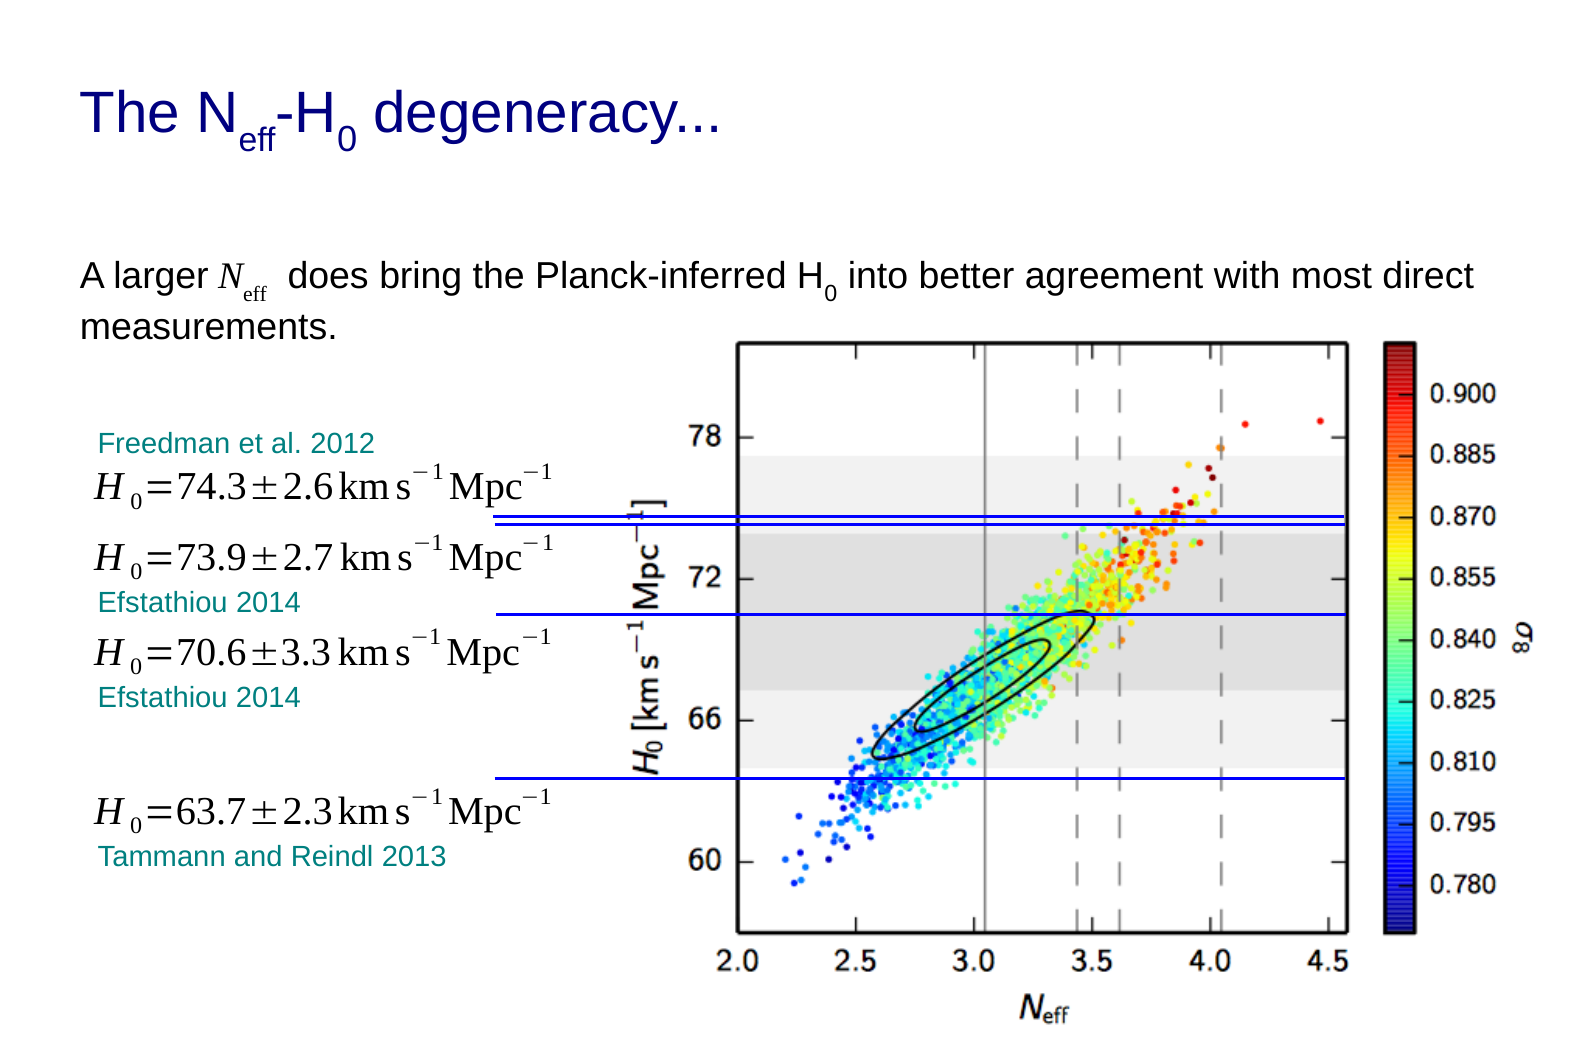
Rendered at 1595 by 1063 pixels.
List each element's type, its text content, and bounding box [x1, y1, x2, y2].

list A larger Neff does bring the Planck-inferred H0 into better agreement with most direct measurements. [79, 254, 1518, 348]
chart [82, 529, 563, 585]
chart [82, 458, 563, 514]
text_box Freedman et al. 2012 [82, 419, 390, 467]
chart [82, 783, 562, 839]
picture [602, 318, 1548, 1035]
title The Neff-H0 degeneracy... [79, 30, 1515, 209]
text_box Efstathiou 2014 [82, 680, 316, 721]
text_box Efstathiou 2014 [82, 578, 316, 627]
text_box Tammann and Reindl 2013 [82, 839, 462, 881]
chart [82, 624, 561, 680]
